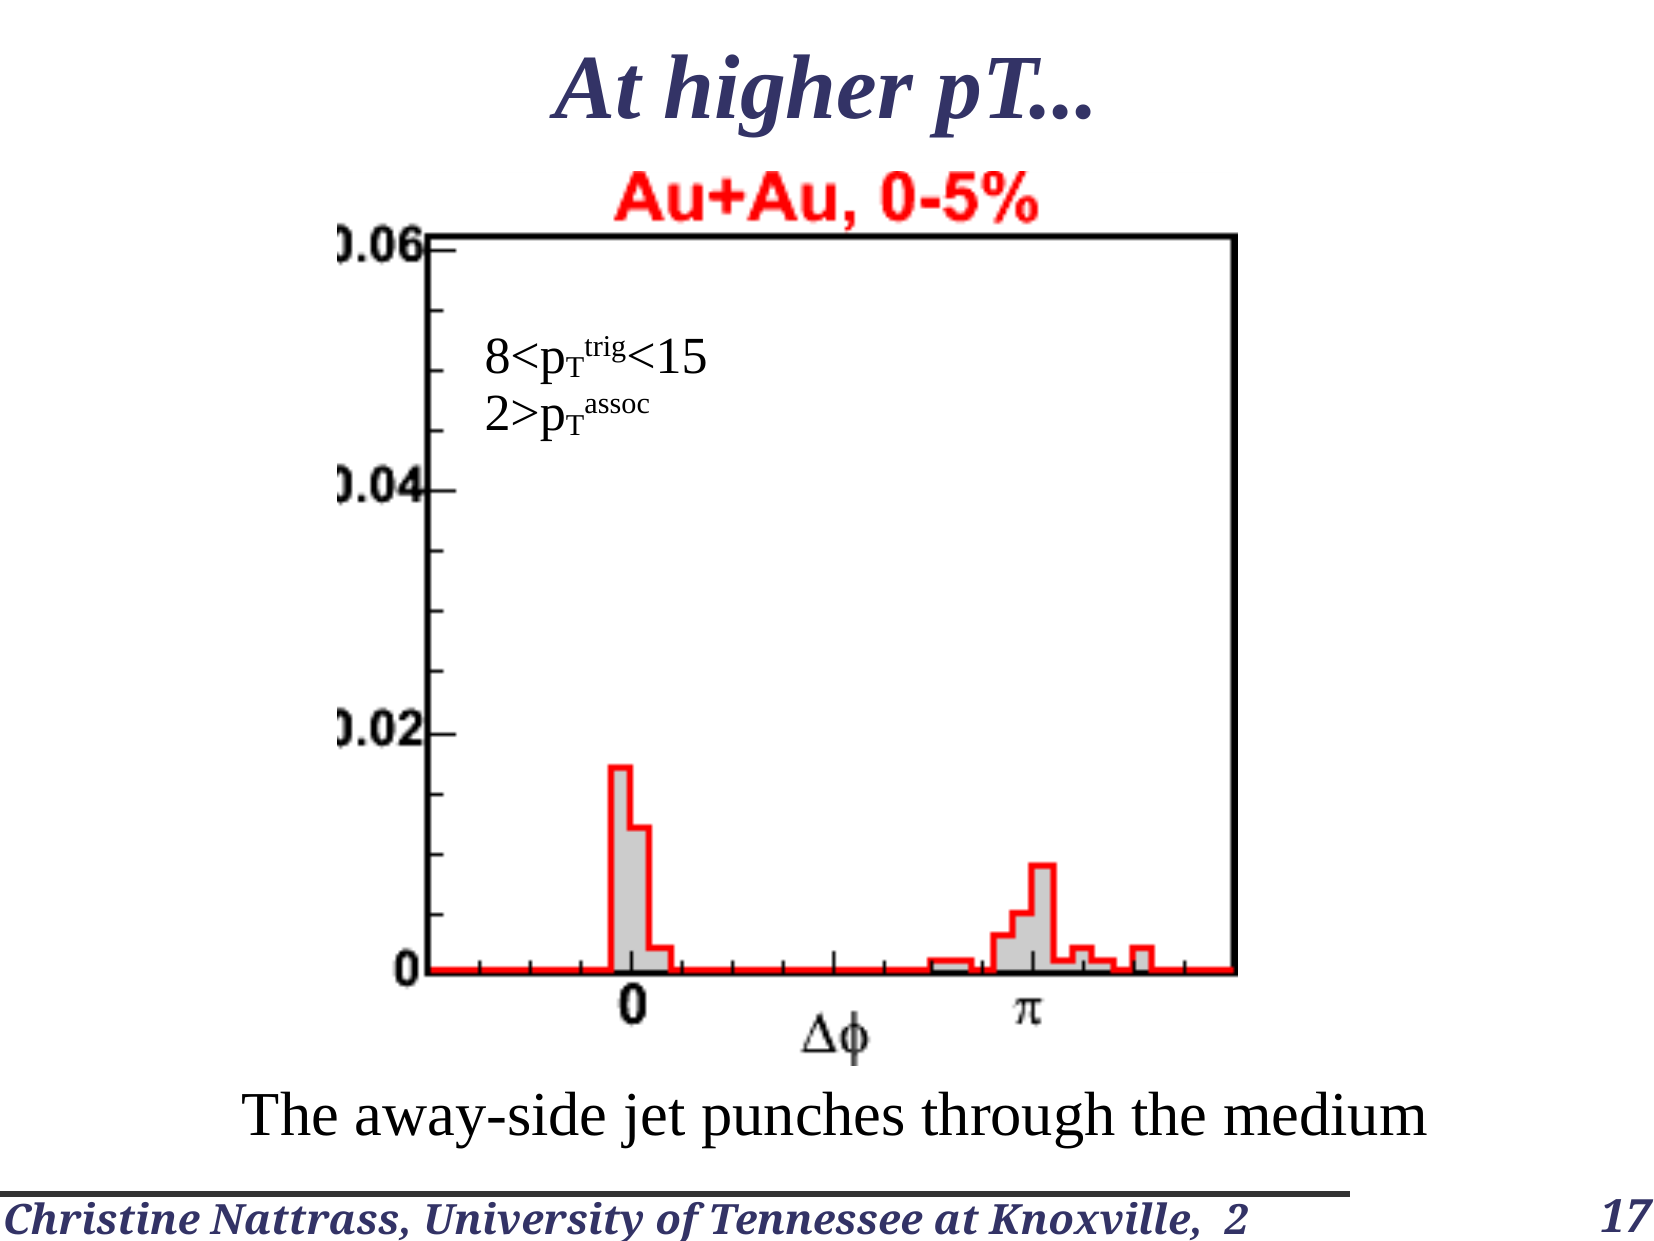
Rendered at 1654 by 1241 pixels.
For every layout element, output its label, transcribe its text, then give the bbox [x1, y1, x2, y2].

text_box The away-side jet punches through the medium [227, 1072, 1630, 1157]
text_box 8<pTtrig<15 2>pTassoc [469, 319, 920, 489]
title At higher pT... [82, 0, 1571, 185]
picture [337, 171, 1238, 1066]
